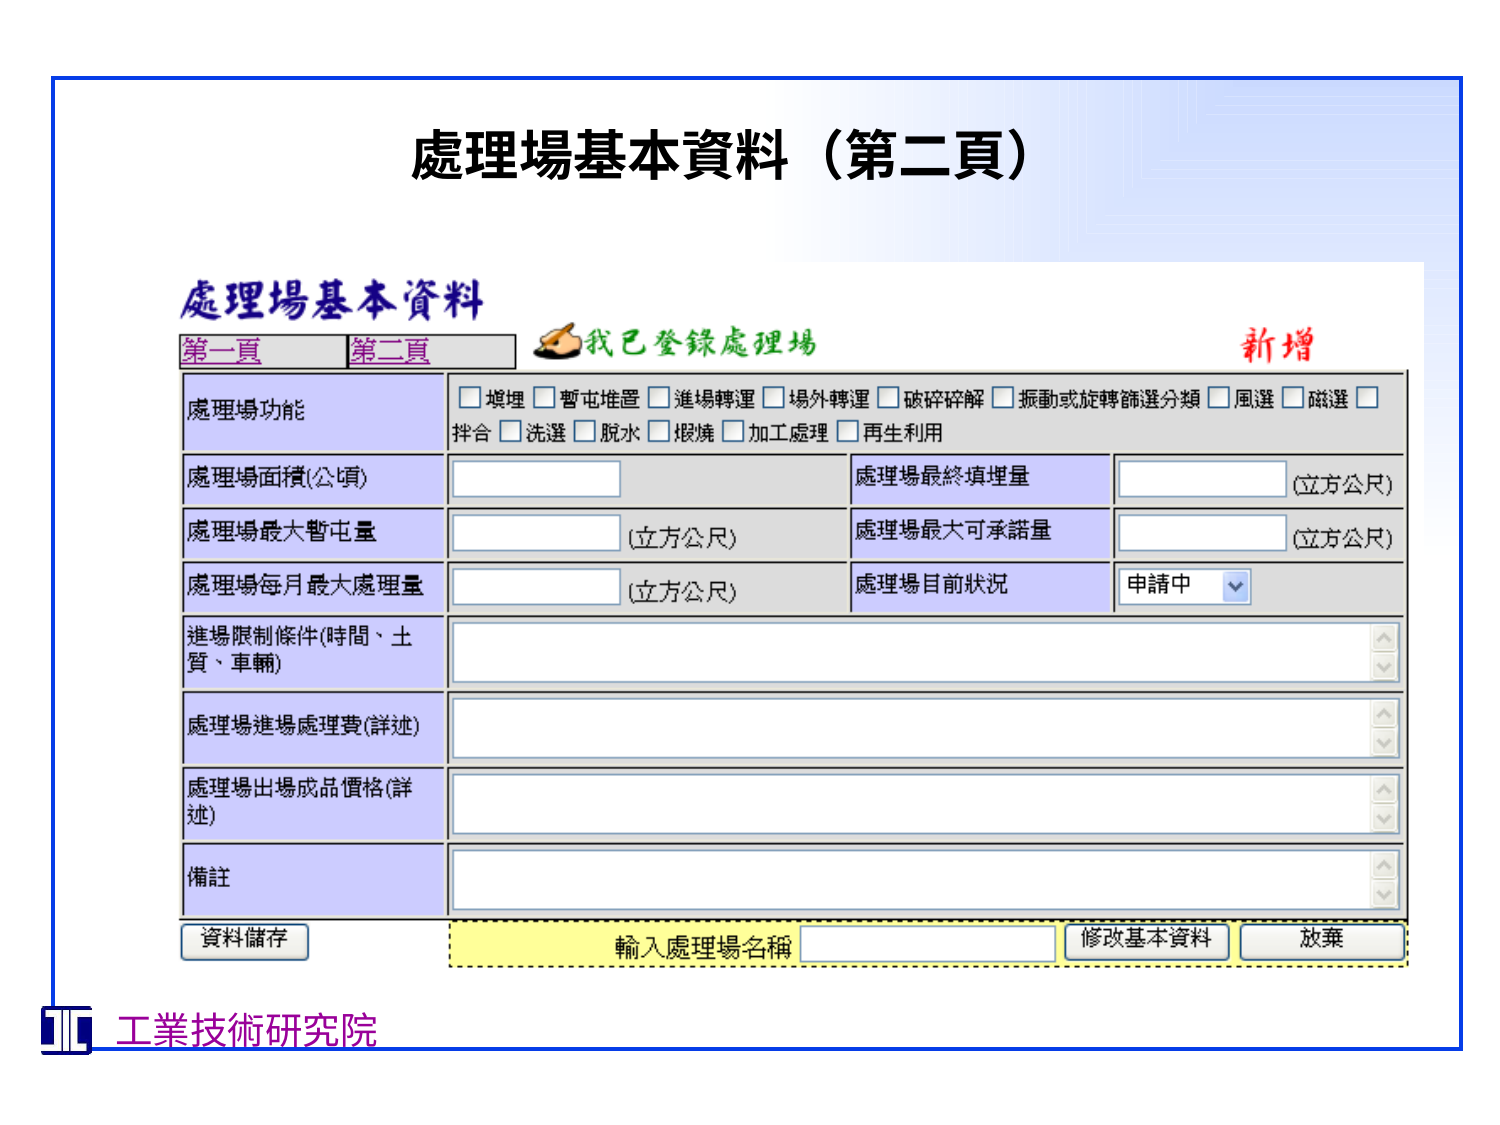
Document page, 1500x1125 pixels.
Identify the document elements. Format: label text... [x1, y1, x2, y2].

text_box 處理場基本資料（第二頁） [396, 114, 1077, 194]
picture [171, 262, 1424, 983]
